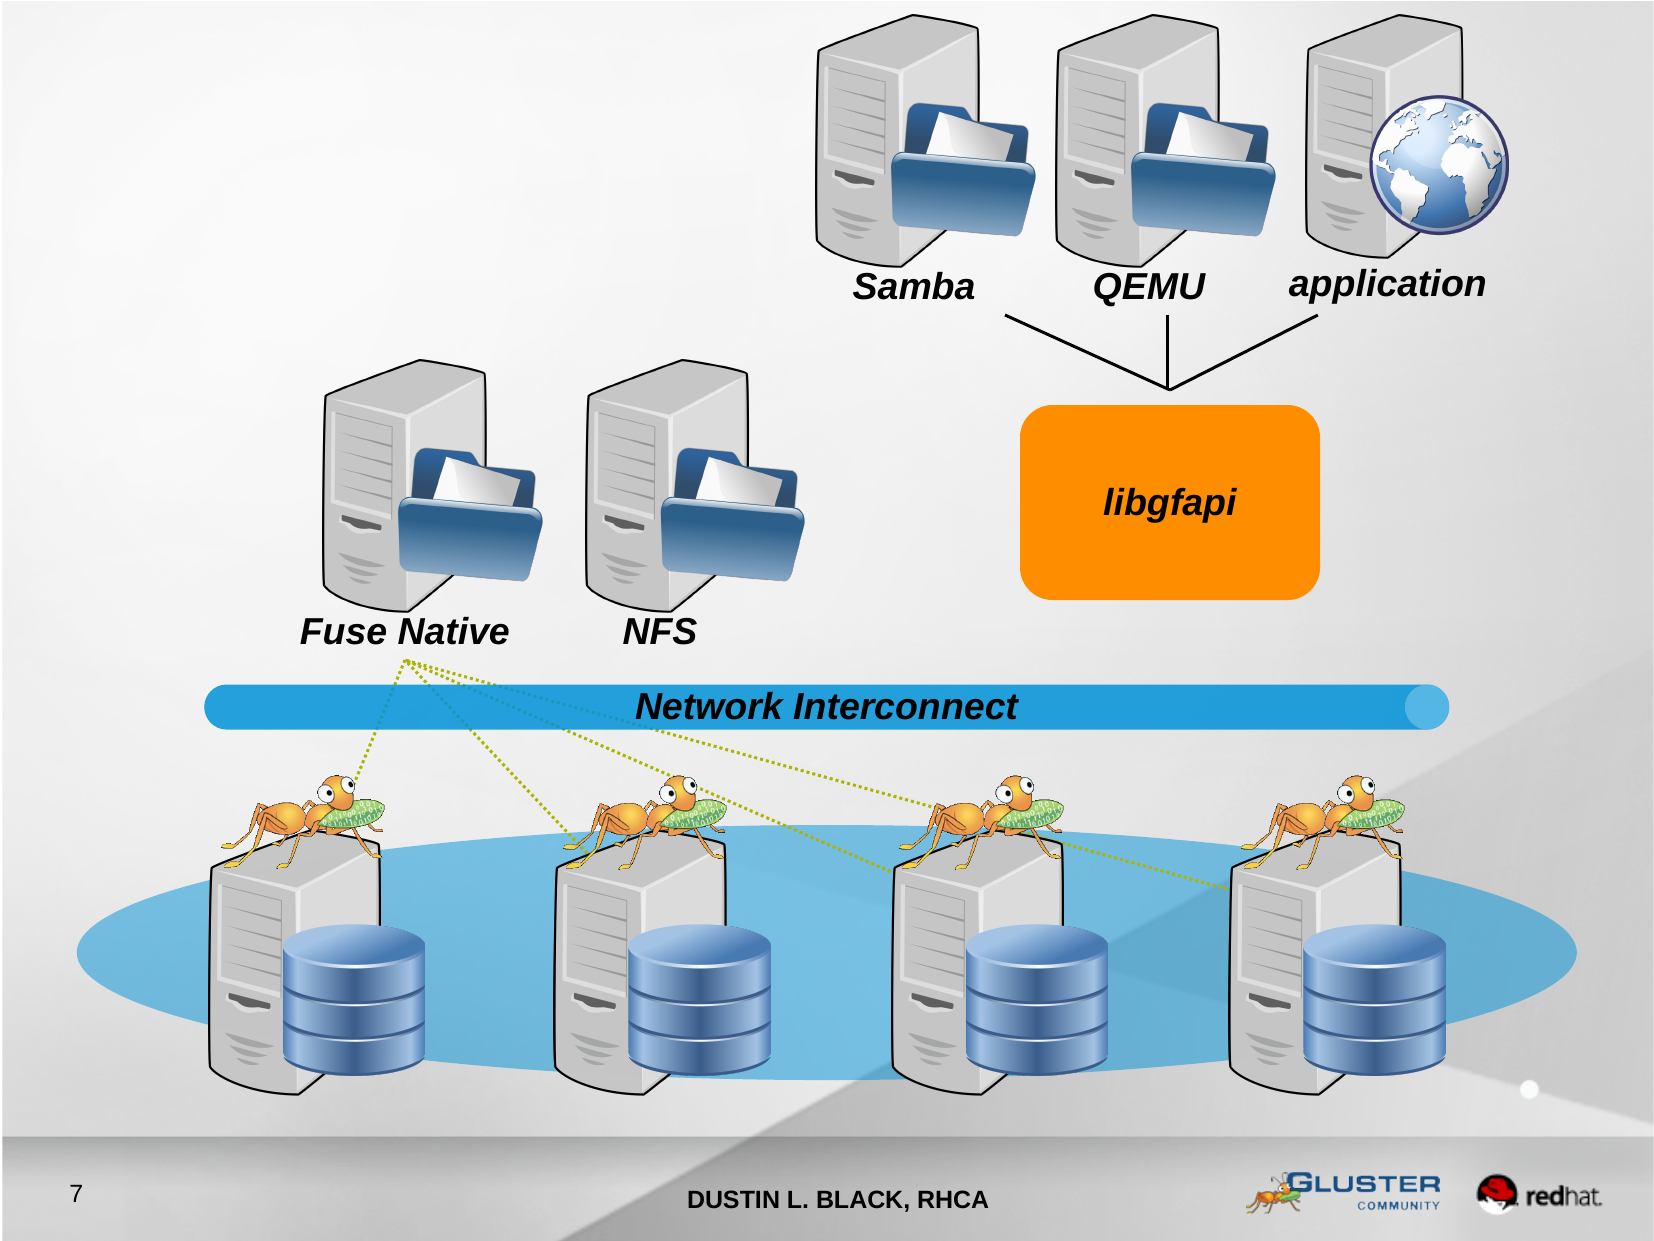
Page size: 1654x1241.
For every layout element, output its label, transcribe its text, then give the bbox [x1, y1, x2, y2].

text_box NFS [607, 603, 713, 661]
text_box [1446, 880, 1577, 1025]
text_box [1034, 684, 1422, 730]
text_box QEMU [1077, 258, 1221, 316]
text_box [76, 880, 208, 1025]
text_box [729, 825, 896, 1081]
text_box [204, 684, 620, 730]
text_box Network Interconnect [620, 678, 1034, 736]
text_box application [1274, 255, 1503, 312]
text_box Samba [837, 258, 991, 316]
picture [2, 1, 1654, 1241]
text_box [1108, 834, 1228, 1071]
text_box [425, 833, 553, 1072]
text_box Fuse Native [285, 603, 525, 661]
text_box libgfapi [1020, 405, 1321, 601]
